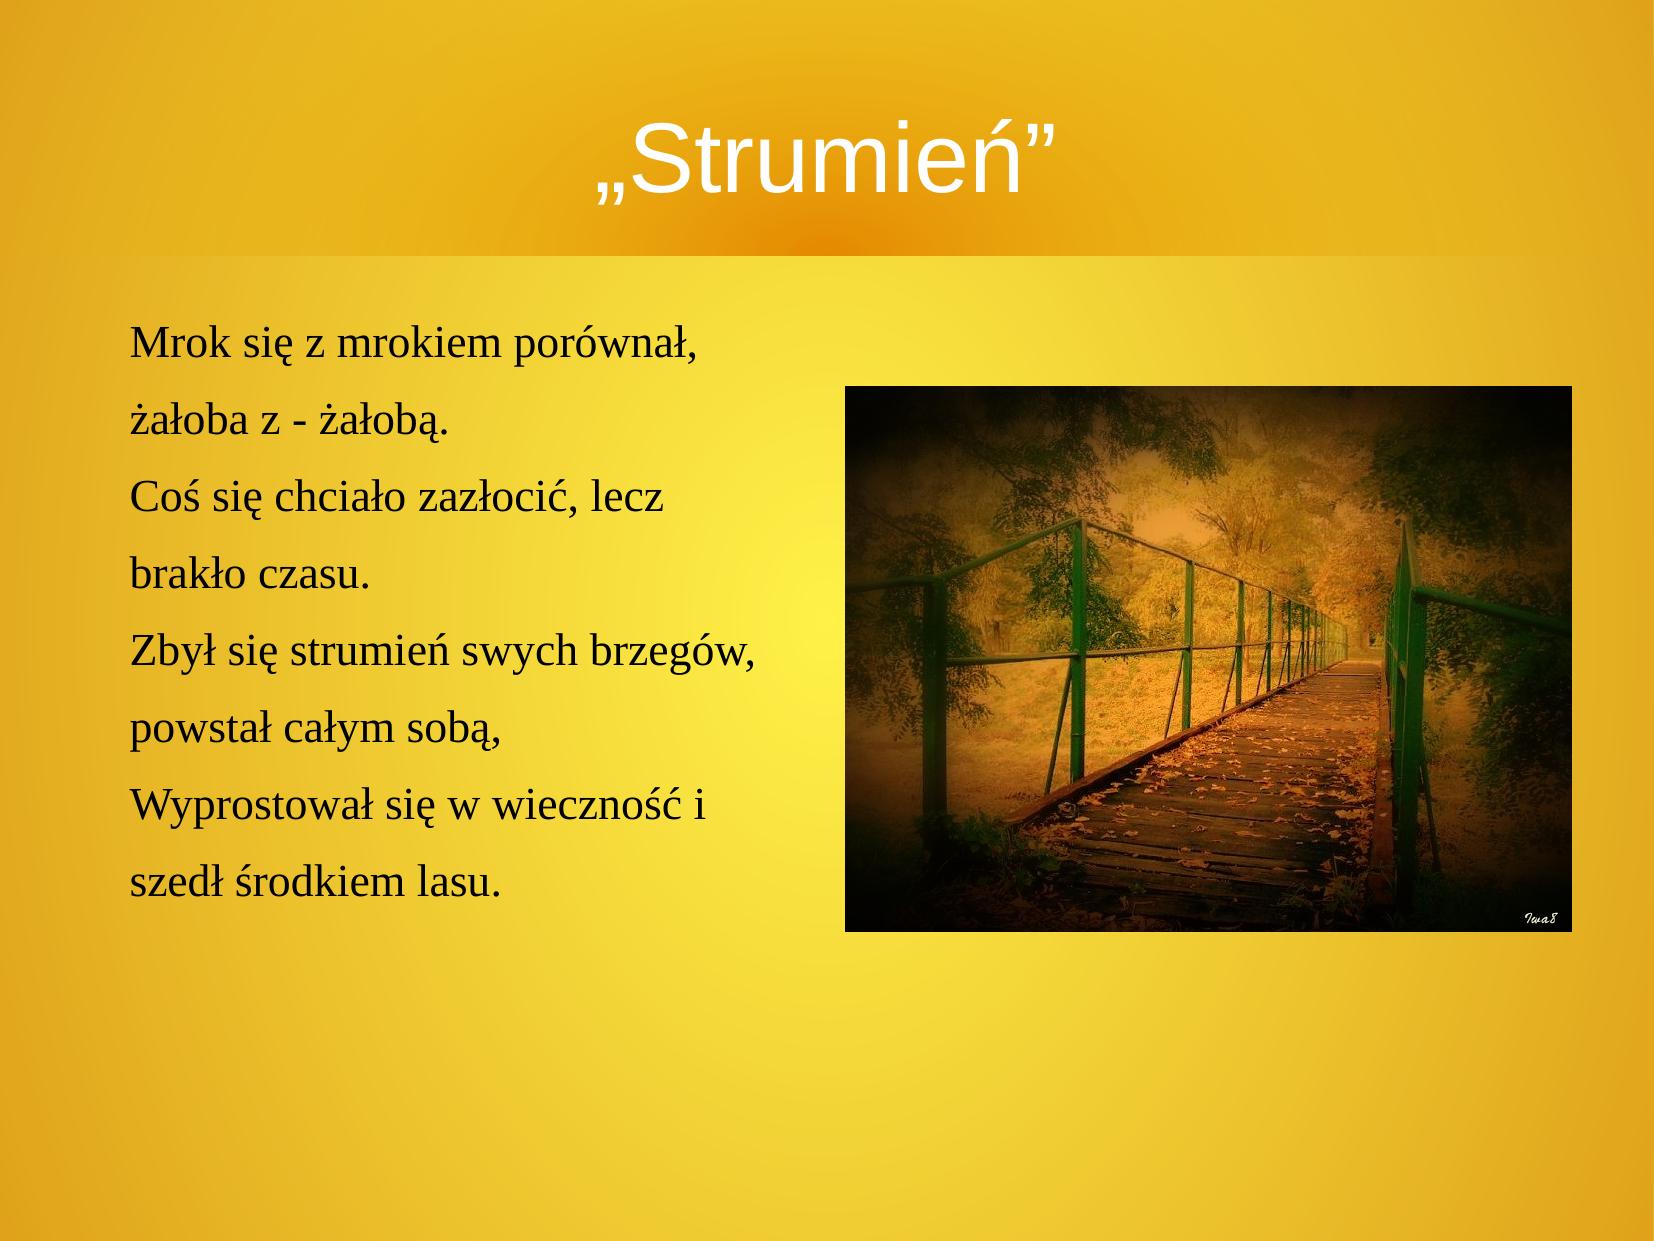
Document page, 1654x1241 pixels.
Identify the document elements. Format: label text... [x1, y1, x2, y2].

picture [845, 386, 1572, 932]
title „Strumień” [82, 49, 1571, 257]
list Mrok się z mrokiem porównał, żałoba z - żałobą. Coś się chciało zazłocić, lecz brakło czasu. Zbył się strumień swych brzegów, powstał całym sobą, Wyprostował się w wieczność i szedł środkiem lasu. [82, 290, 809, 1010]
